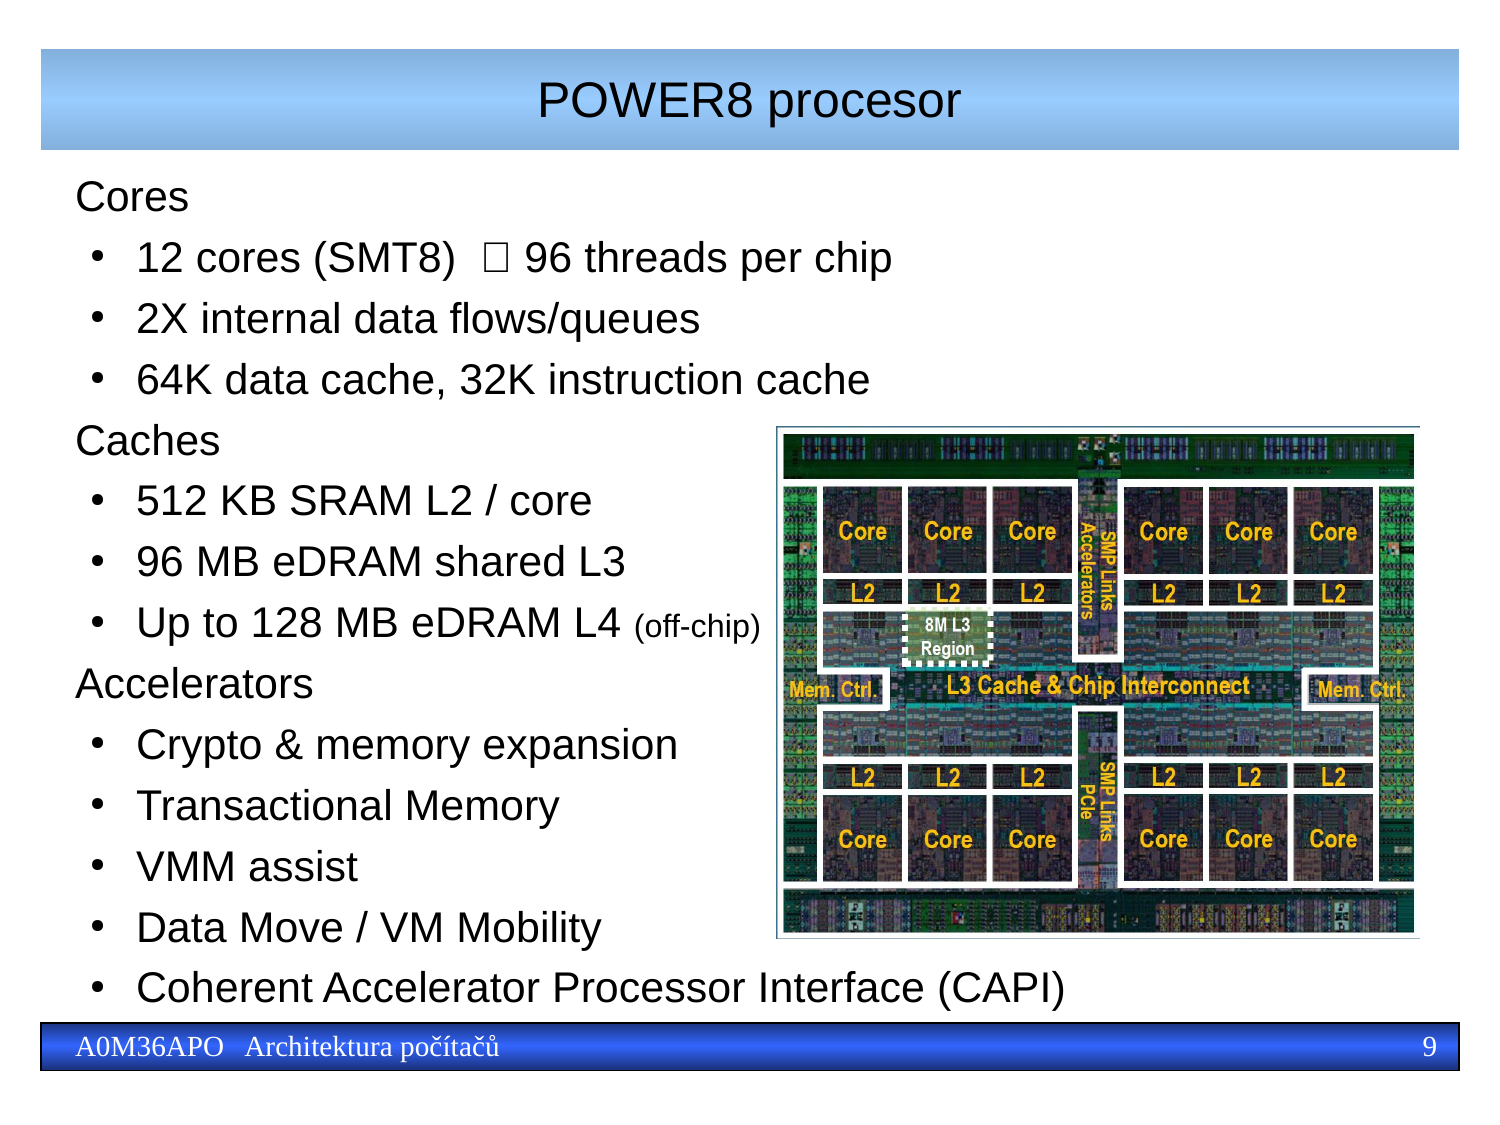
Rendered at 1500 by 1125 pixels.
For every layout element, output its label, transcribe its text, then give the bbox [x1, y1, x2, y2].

list Cores 12 cores (SMT8)  96 threads per chip 2X internal data flows/queues 64K data cache, 32K instruction cache Caches 512 KB SRAM L2 / core 96 MB eDRAM shared L3 Up to 128 MB eDRAM L4 (off-chip) Accelerators Crypto & memory expansion Transactional Memory VMM assist Data Move / VM Mobility Coherent Accelerator Processor Interface (CAPI) [75, 172, 1450, 1013]
picture [776, 426, 1420, 939]
title POWER8 procesor [41, 49, 1459, 150]
